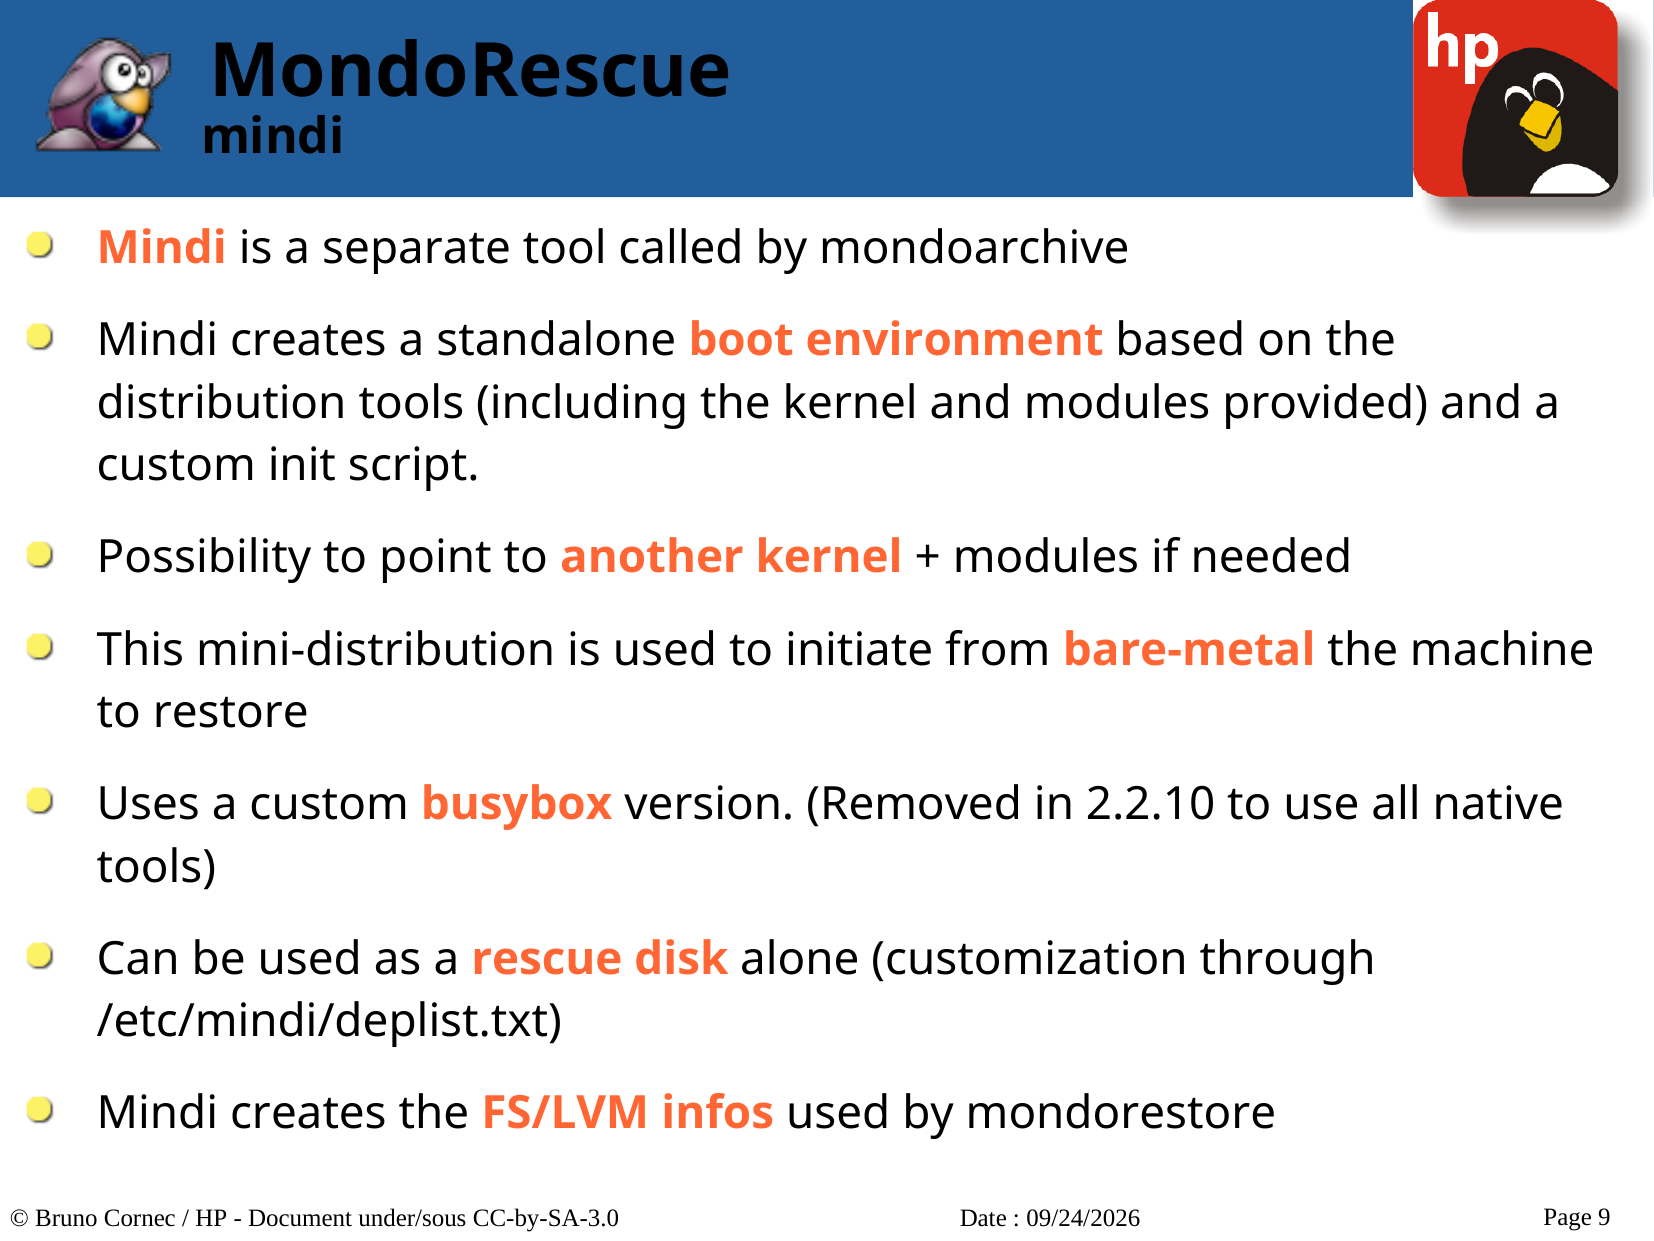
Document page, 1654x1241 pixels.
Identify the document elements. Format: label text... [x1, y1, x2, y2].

picture [0, 0, 211, 199]
list Mindi is a separate tool called by mondoarchive Mindi creates a standalone boot environment based on the distribution tools (including the kernel and modules provided) and a custom init script. Possibility to point to another kernel + modules if needed This mini-distribution is used to initiate from bare-metal the machine to restore Uses a custom busybox version. (Removed in 2.2.10 to use all native tools) Can be used as a rescue disk alone (customization through /etc/mindi/deplist.txt) Mindi creates the FS/LVM infos used by mondorestore [13, 214, 1609, 1187]
picture [1413, 0, 1654, 235]
title mindi [201, 32, 1190, 214]
